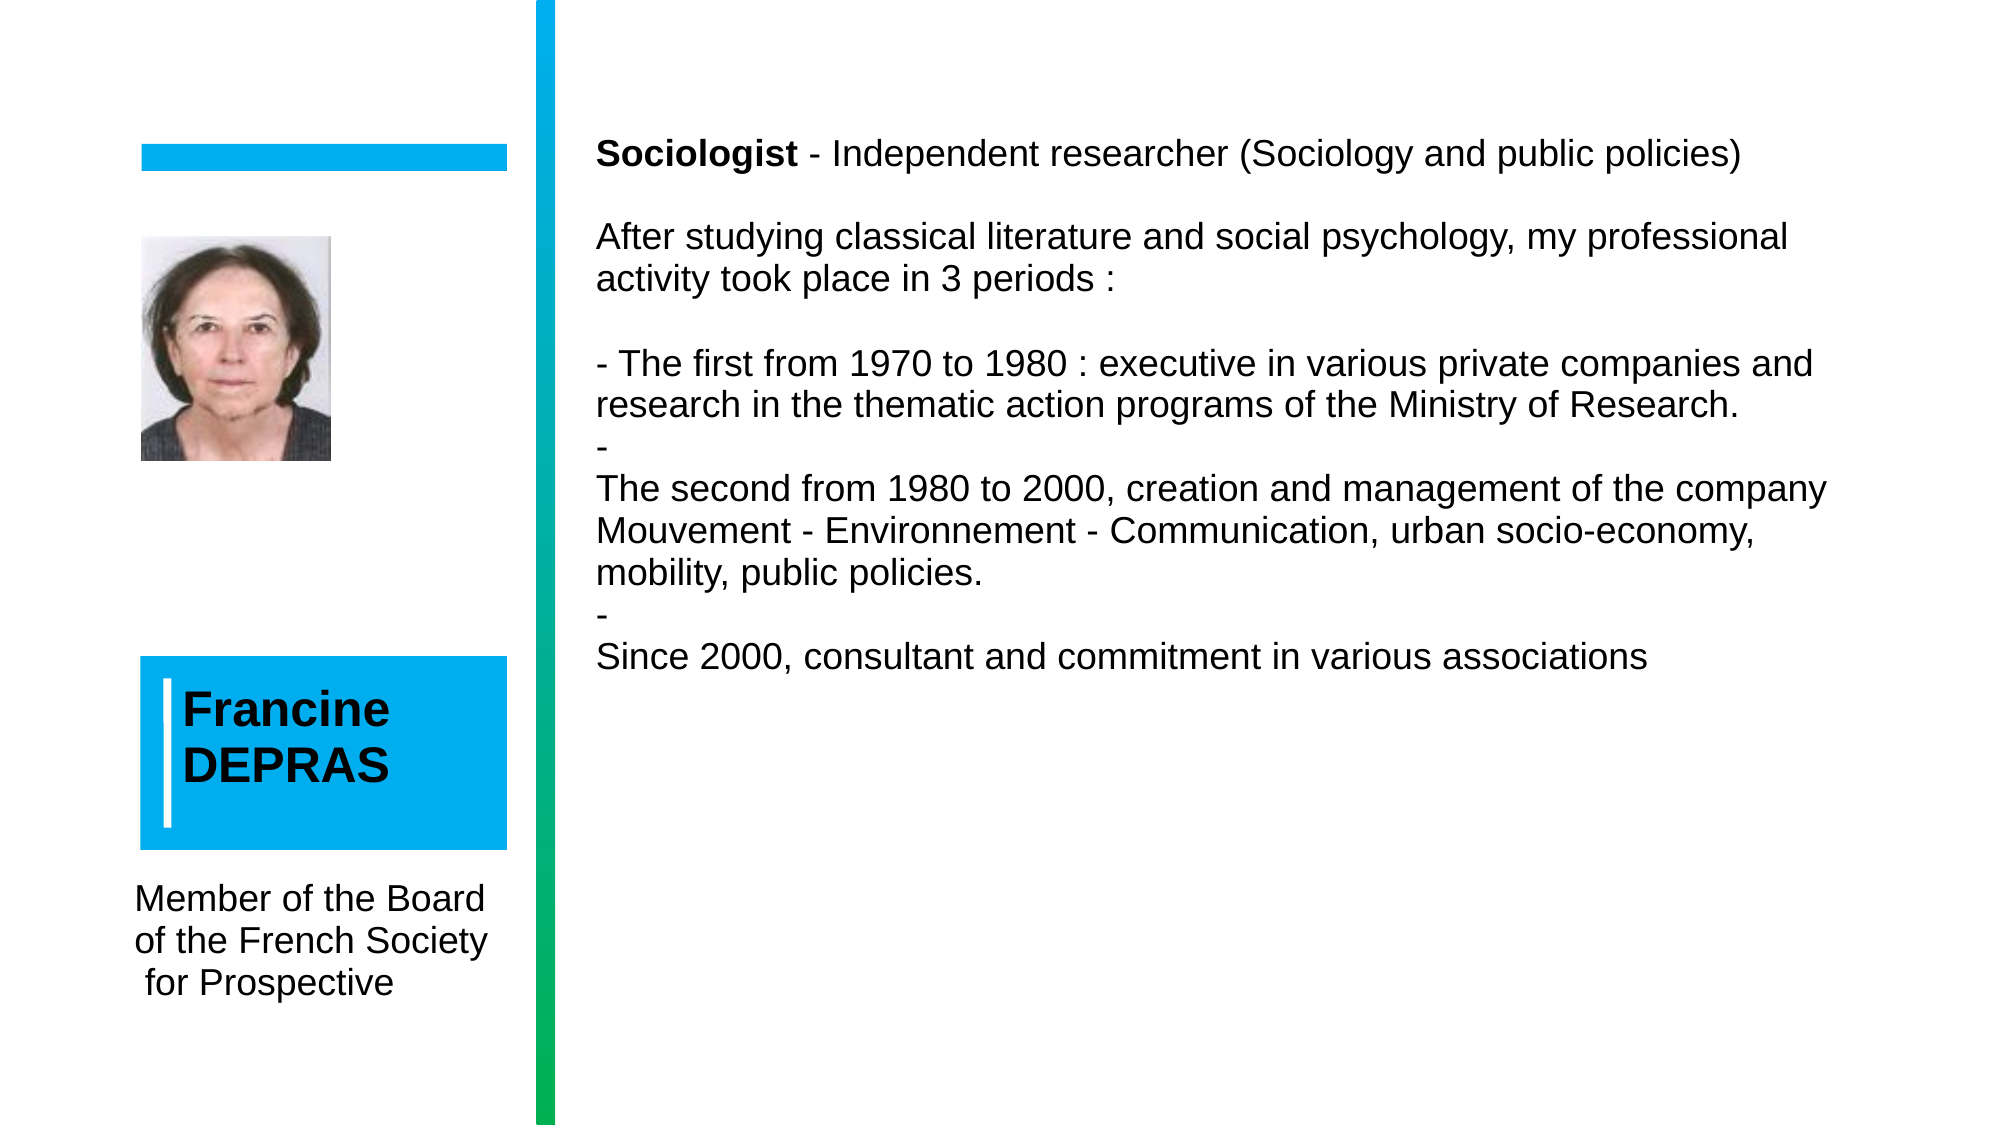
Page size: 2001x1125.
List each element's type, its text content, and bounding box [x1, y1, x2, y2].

text_box [140, 656, 507, 850]
text_box [536, 808, 556, 869]
text_box Francine DEPRAS [167, 674, 539, 801]
text_box Member of the Board of the French Society for Prospective [119, 869, 558, 1011]
text_box Sociologist - Independent researcher (Sociology and public policies) After studying classical literature and social psychology, my professional activity took place in 3 periods : - The first from 1970 to 1980 : executive in various private companies and research in the thematic action programs of the Ministry of Research. - The second from 1980 to 2000, creation and management of the company Mouvement - Environnement - Communication, urban socio-economy, mobility, public policies. - Since 2000, consultant and commitment in various associations [581, 82, 1867, 686]
text_box [141, 143, 507, 171]
text_box [536, 1011, 556, 1125]
picture [141, 236, 331, 461]
text_box [536, 0, 556, 602]
